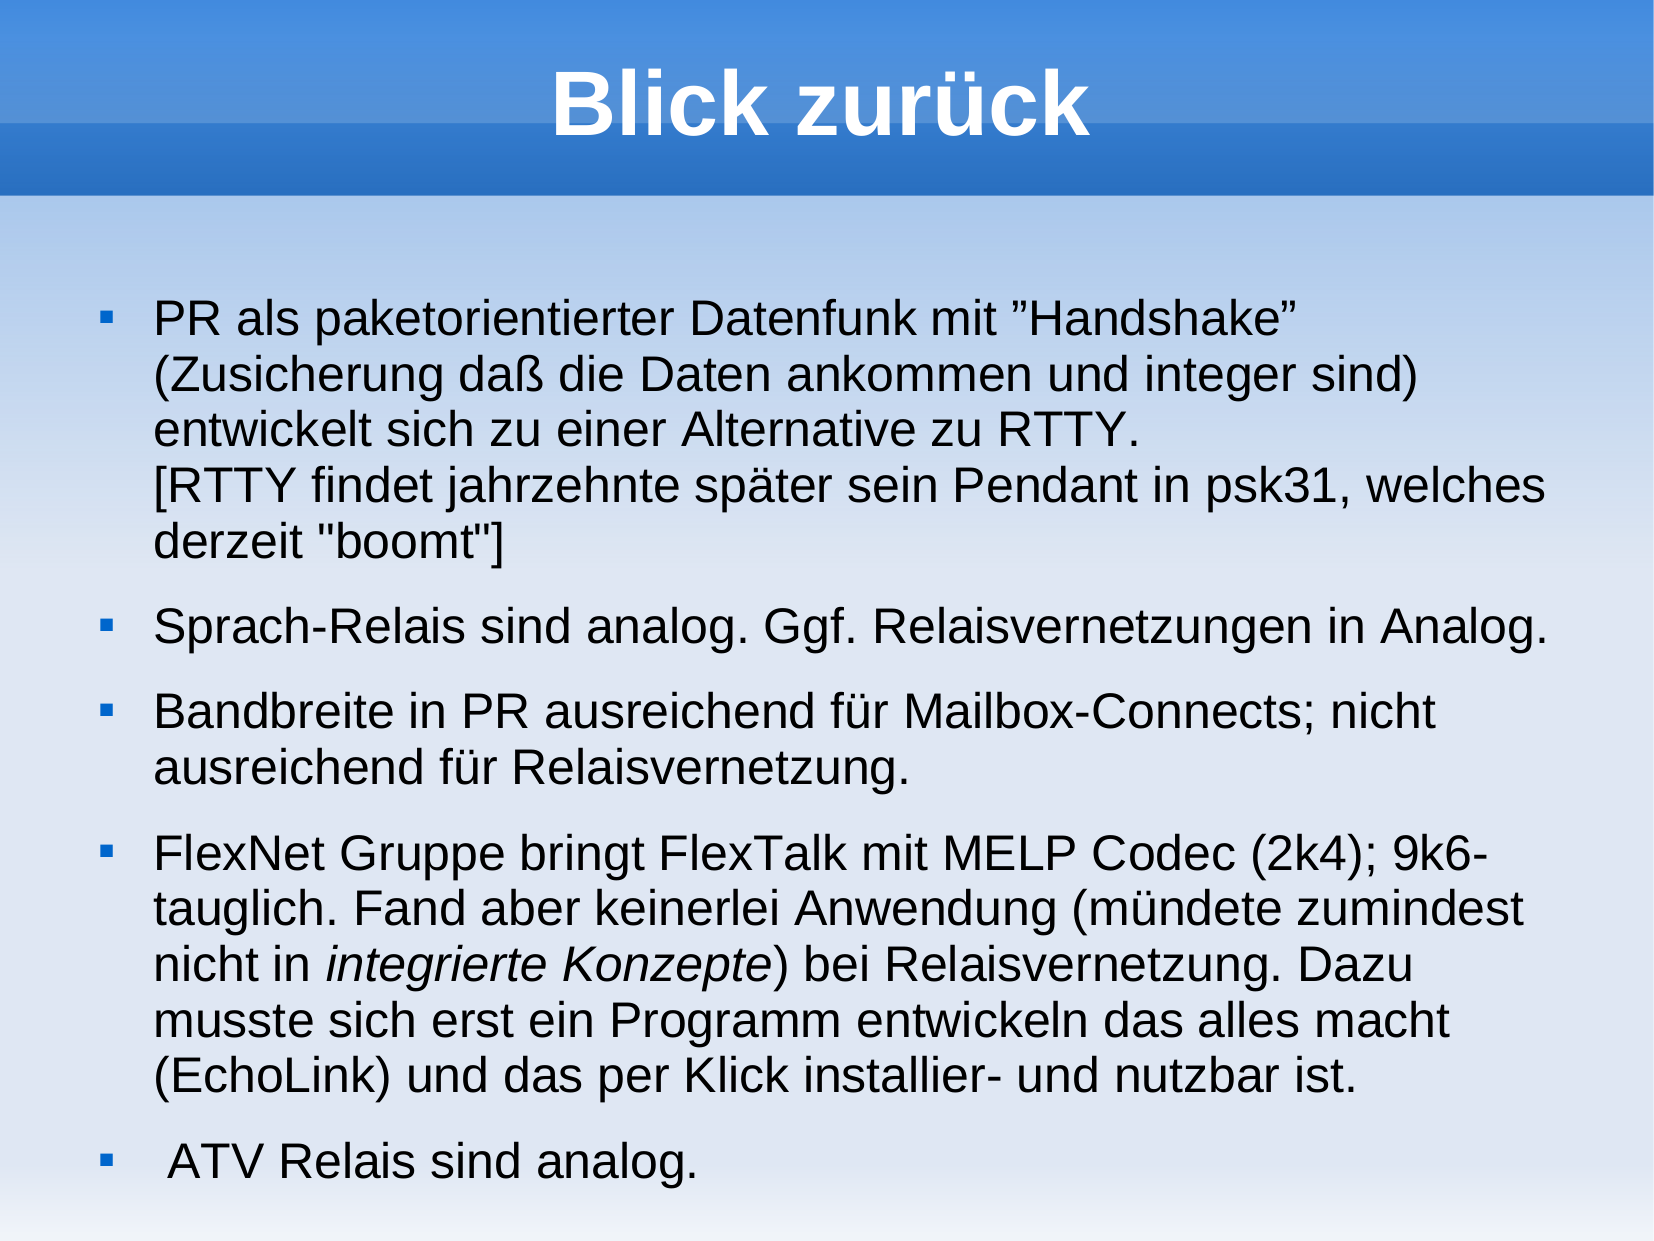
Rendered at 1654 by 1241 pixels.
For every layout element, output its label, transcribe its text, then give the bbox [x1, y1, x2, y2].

list PR als paketorientierter Datenfunk mit ”Handshake” (Zusicherung daß die Daten ankommen und integer sind) entwickelt sich zu einer Alternative zu RTTY. [RTTY findet jahrzehnte später sein Pendant in psk31, welches derzeit "boomt"] Sprach-Relais sind analog. Ggf. Relaisvernetzungen in Analog. Bandbreite in PR ausreichend für Mailbox-Connects; nicht ausreichend für Relaisvernetzung. FlexNet Gruppe bringt FlexTalk mit MELP Codec (2k4); 9k6-tauglich. Fand aber keinerlei Anwendung (mündete zumindest nicht in integrierte Konzepte) bei Relaisvernetzung. Dazu musste sich erst ein Programm entwickeln das alles macht (EchoLink) und das per Klick installier- und nutzbar ist. ATV Relais sind analog. [82, 290, 1571, 1189]
picture [0, 0, 1654, 1241]
title Blick zurück [76, 7, 1565, 200]
